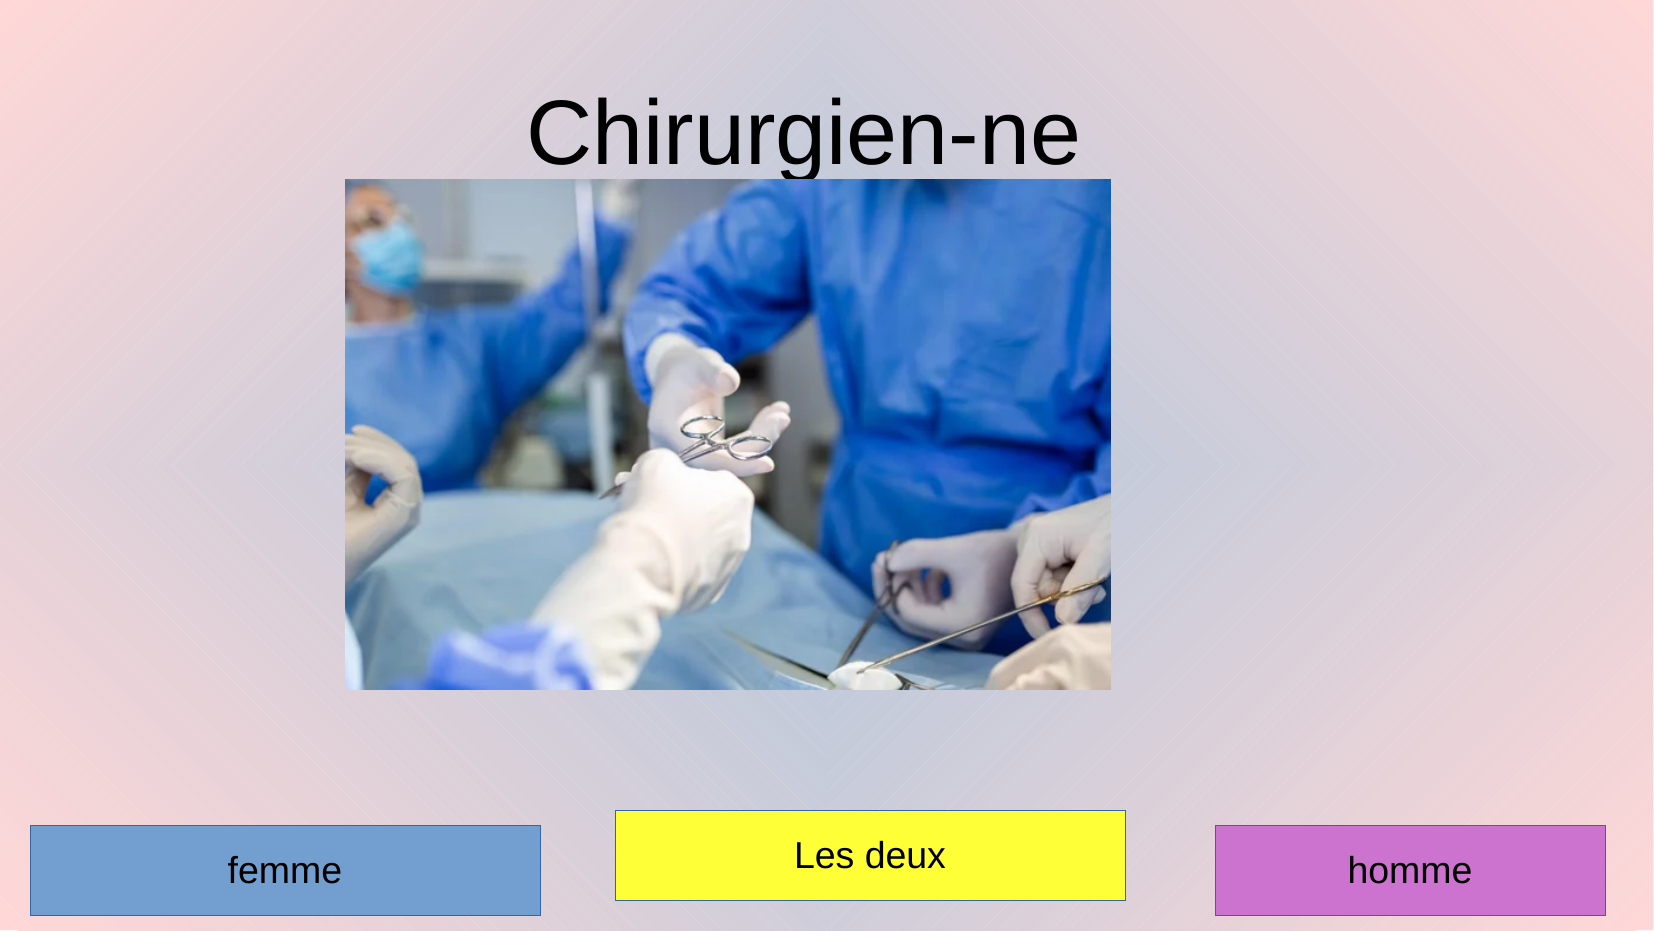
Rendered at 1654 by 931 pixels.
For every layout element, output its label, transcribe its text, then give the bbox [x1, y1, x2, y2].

picture [345, 179, 1111, 691]
title Chirurgien-ne [60, 54, 1549, 211]
text_box homme [1215, 825, 1606, 916]
text_box Les deux [615, 810, 1126, 901]
text_box femme [30, 825, 541, 916]
